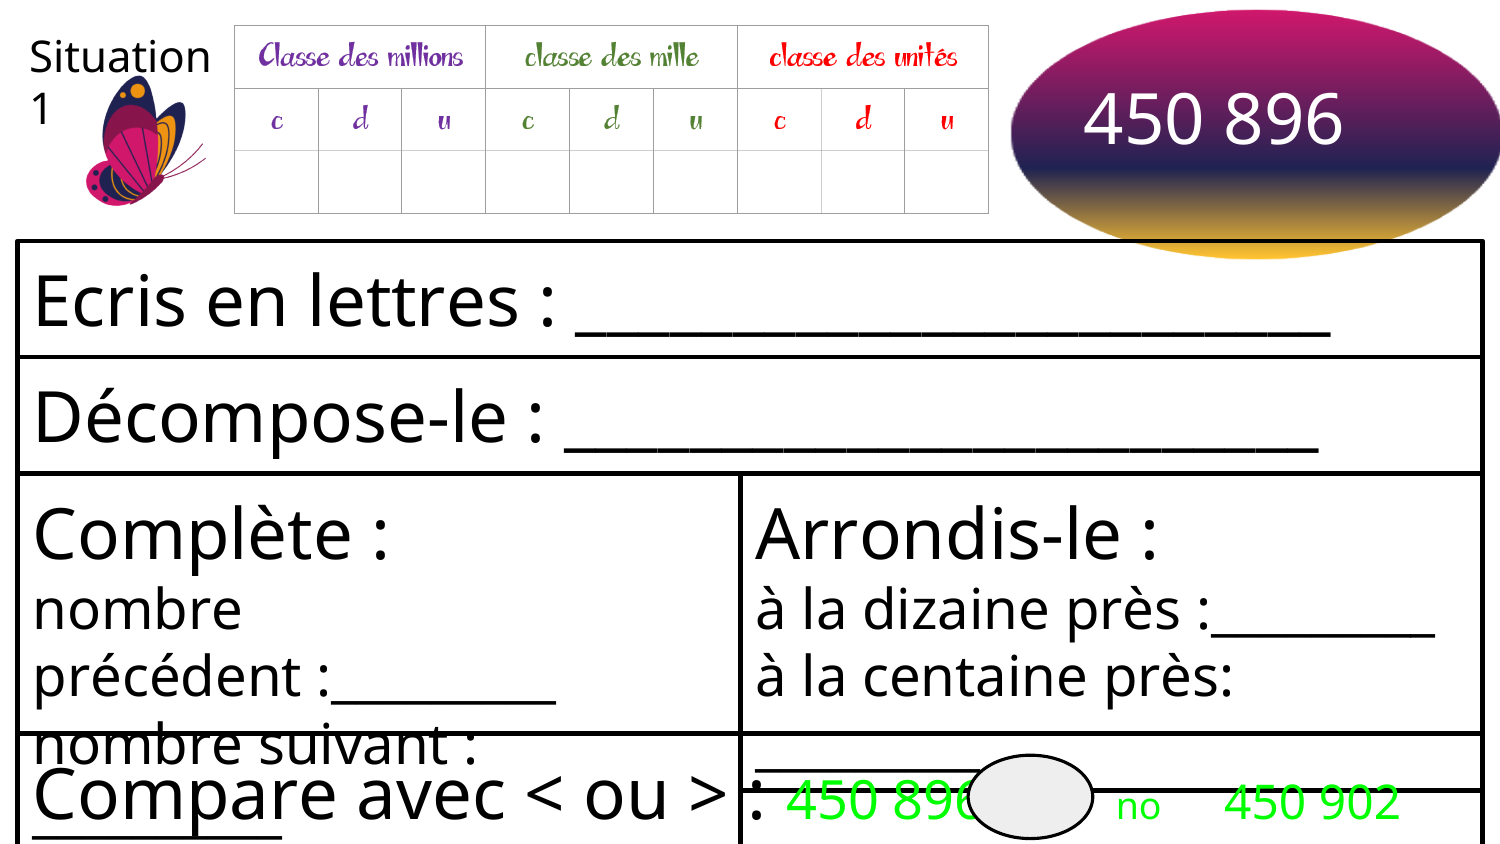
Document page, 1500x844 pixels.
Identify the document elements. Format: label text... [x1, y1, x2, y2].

text_box Complète : nombre précédent :_________ nombre suivant : __________ [17, 473, 738, 726]
text_box Ecris en lettres : ________________________ [17, 241, 1483, 355]
picture [35, 0, 1500, 283]
text_box Situation 1 [14, 13, 232, 97]
text_box Compare avec < ou > : 450 896 no 450 902 [17, 733, 1483, 844]
text_box 450 896 [1031, 58, 1445, 175]
text_box [968, 755, 1093, 839]
text_box Décompose-le : ________________________ [17, 357, 1483, 471]
text_box Arrondis-le : à la dizaine près :_________ à la centaine près: _________ [740, 473, 1483, 726]
